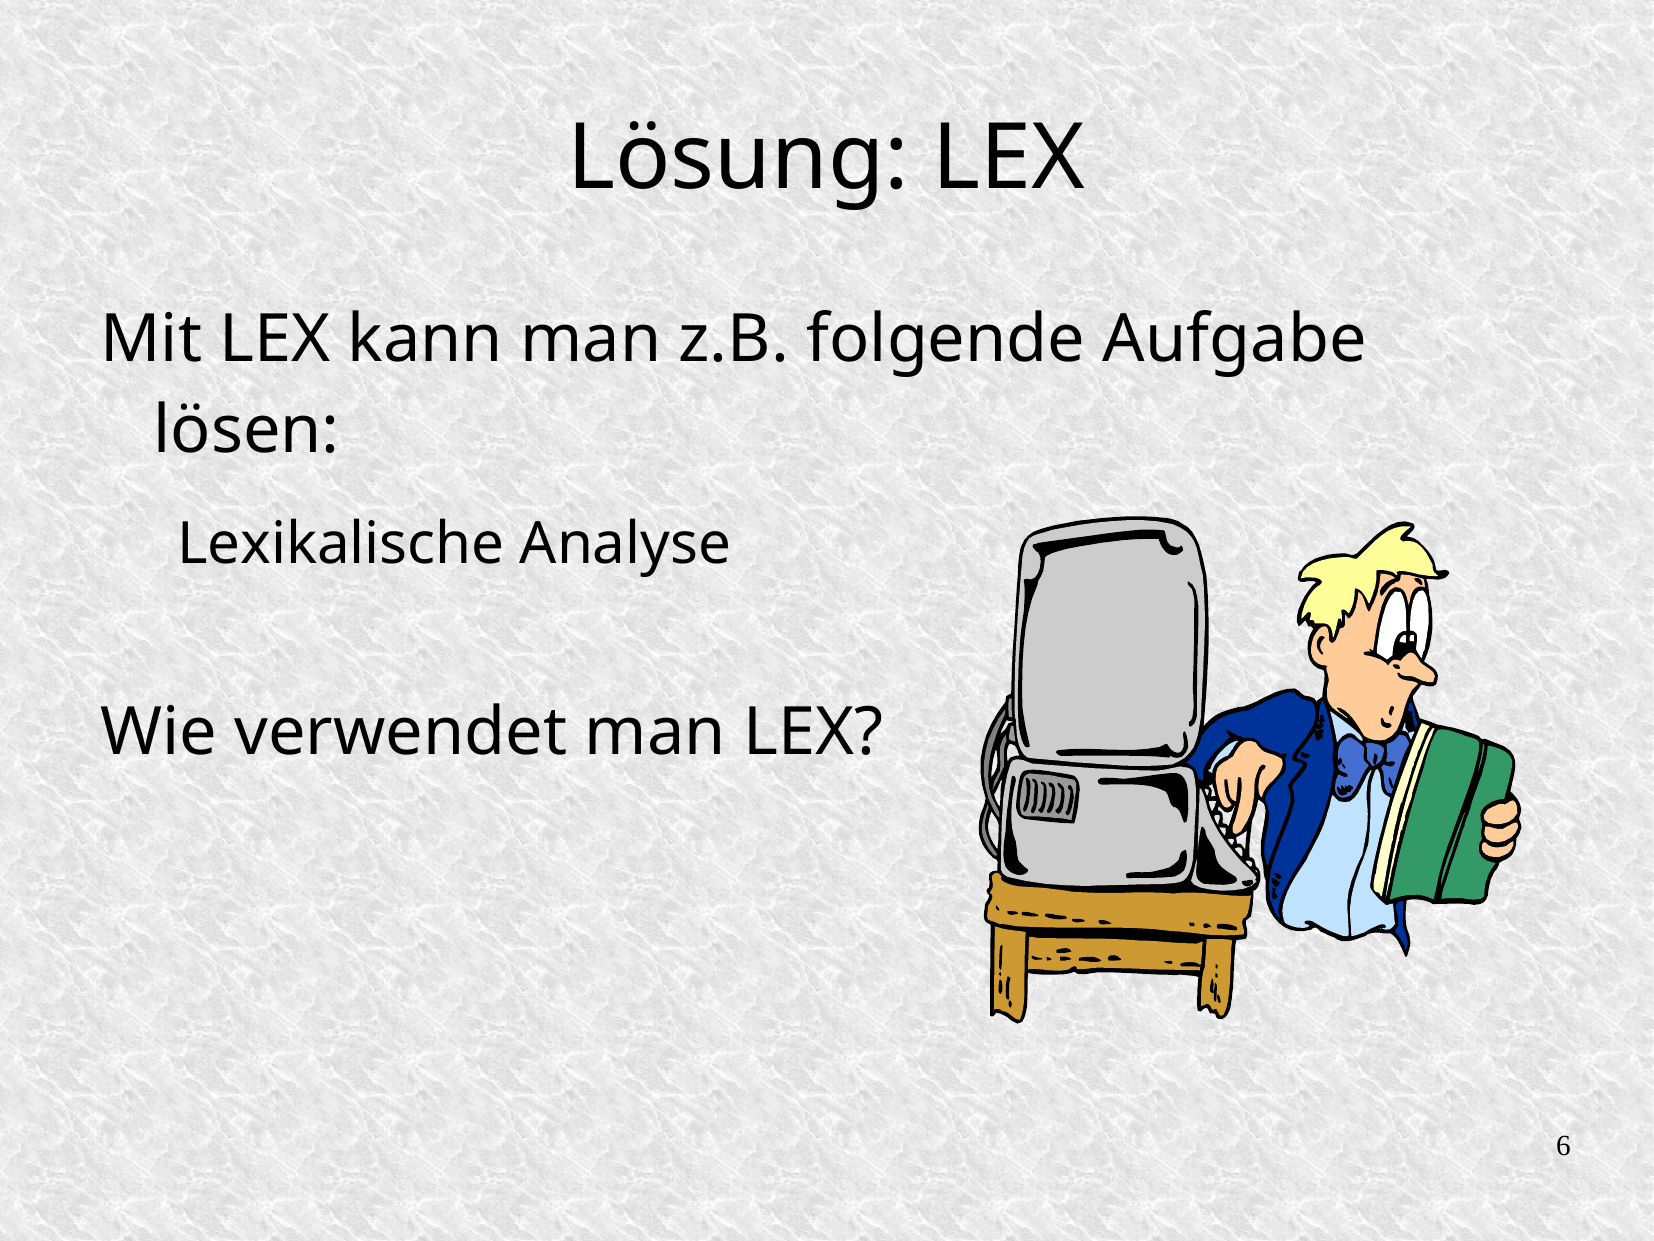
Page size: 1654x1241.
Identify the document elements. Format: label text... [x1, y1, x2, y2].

picture [0, 0, 1654, 1241]
title Lösung: LEX [82, 49, 1571, 257]
list Mit LEX kann man z.B. folgende Aufgabe lösen: Lexikalische Analyse Wie verwendet man LEX? [82, 290, 1571, 1109]
